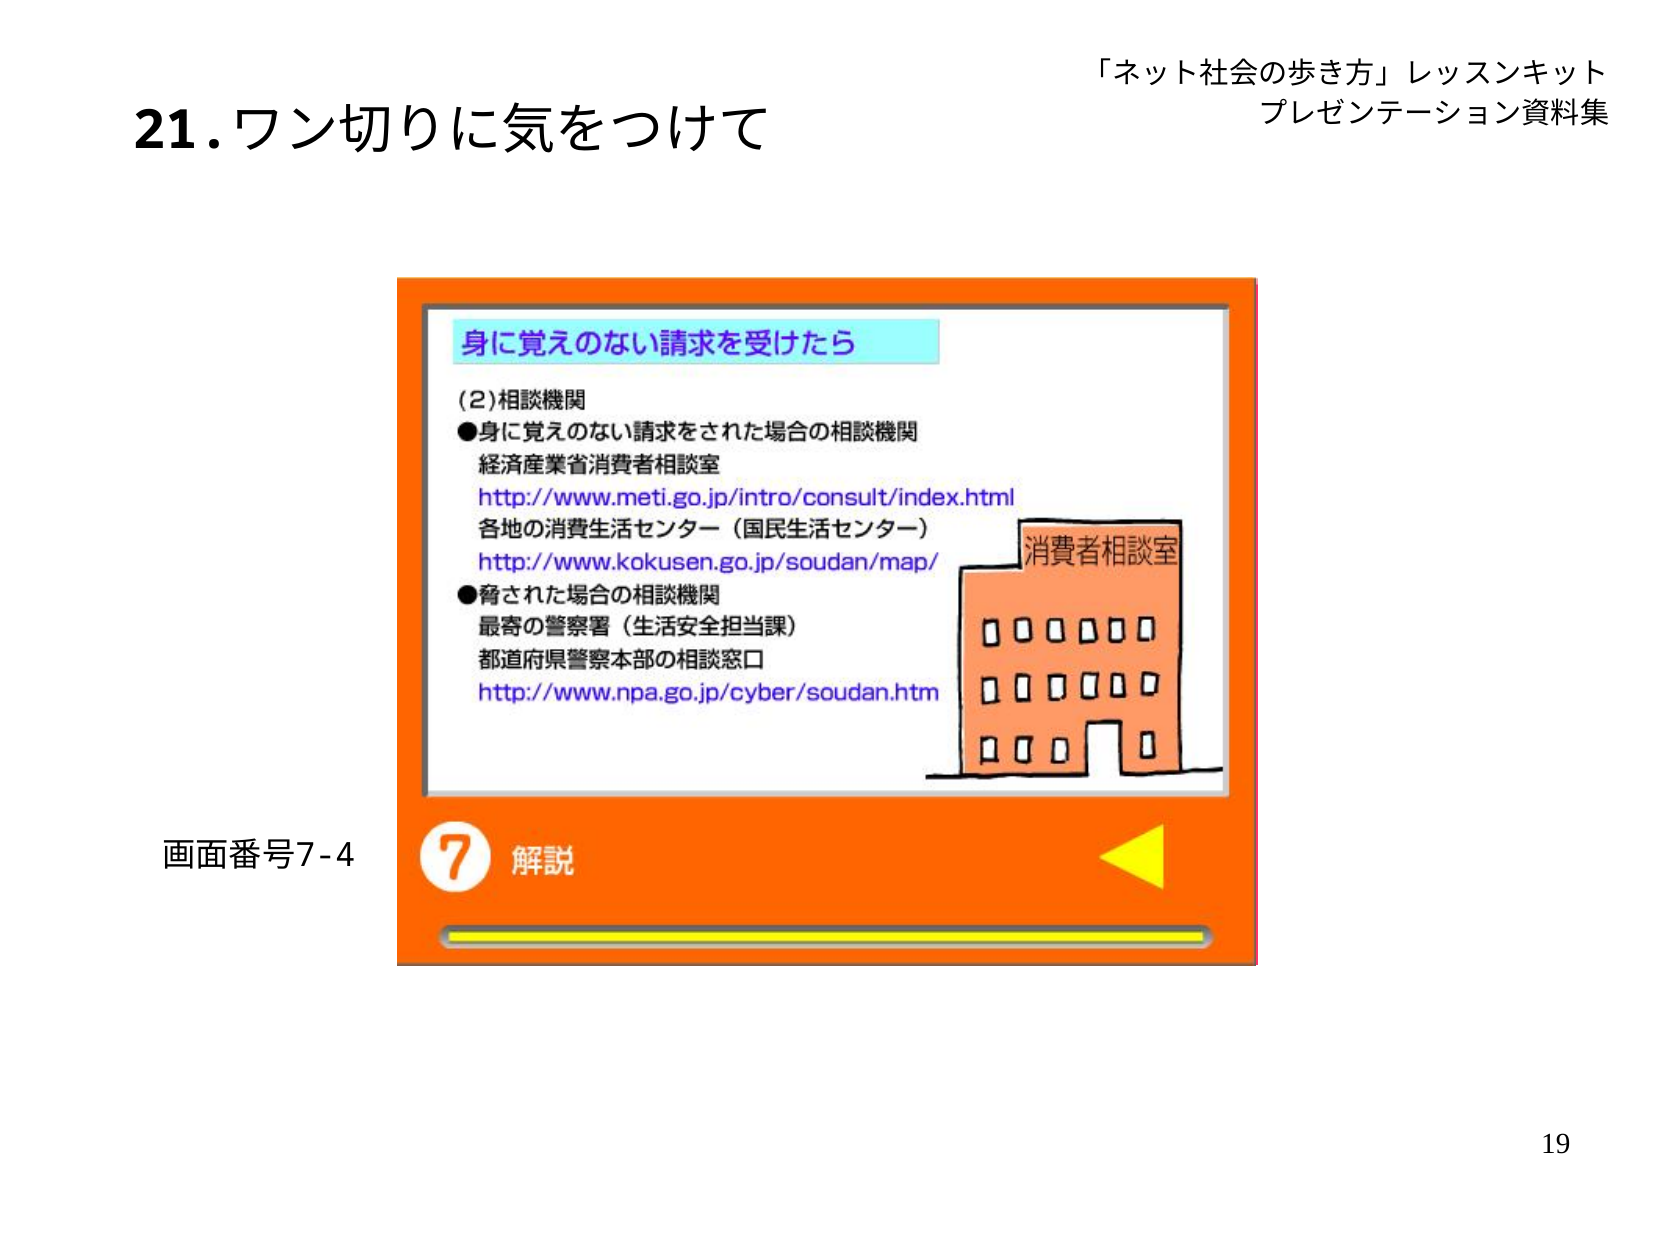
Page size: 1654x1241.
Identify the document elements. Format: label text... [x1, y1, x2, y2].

text_box 「ネット社会の歩き方」レッスンキット プレゼンテーション資料集 [1062, 44, 1625, 139]
picture [397, 277, 1258, 966]
text_box 画面番号7-4 [147, 826, 384, 882]
text_box 21.ワン切りに気をつけて [118, 88, 1241, 169]
